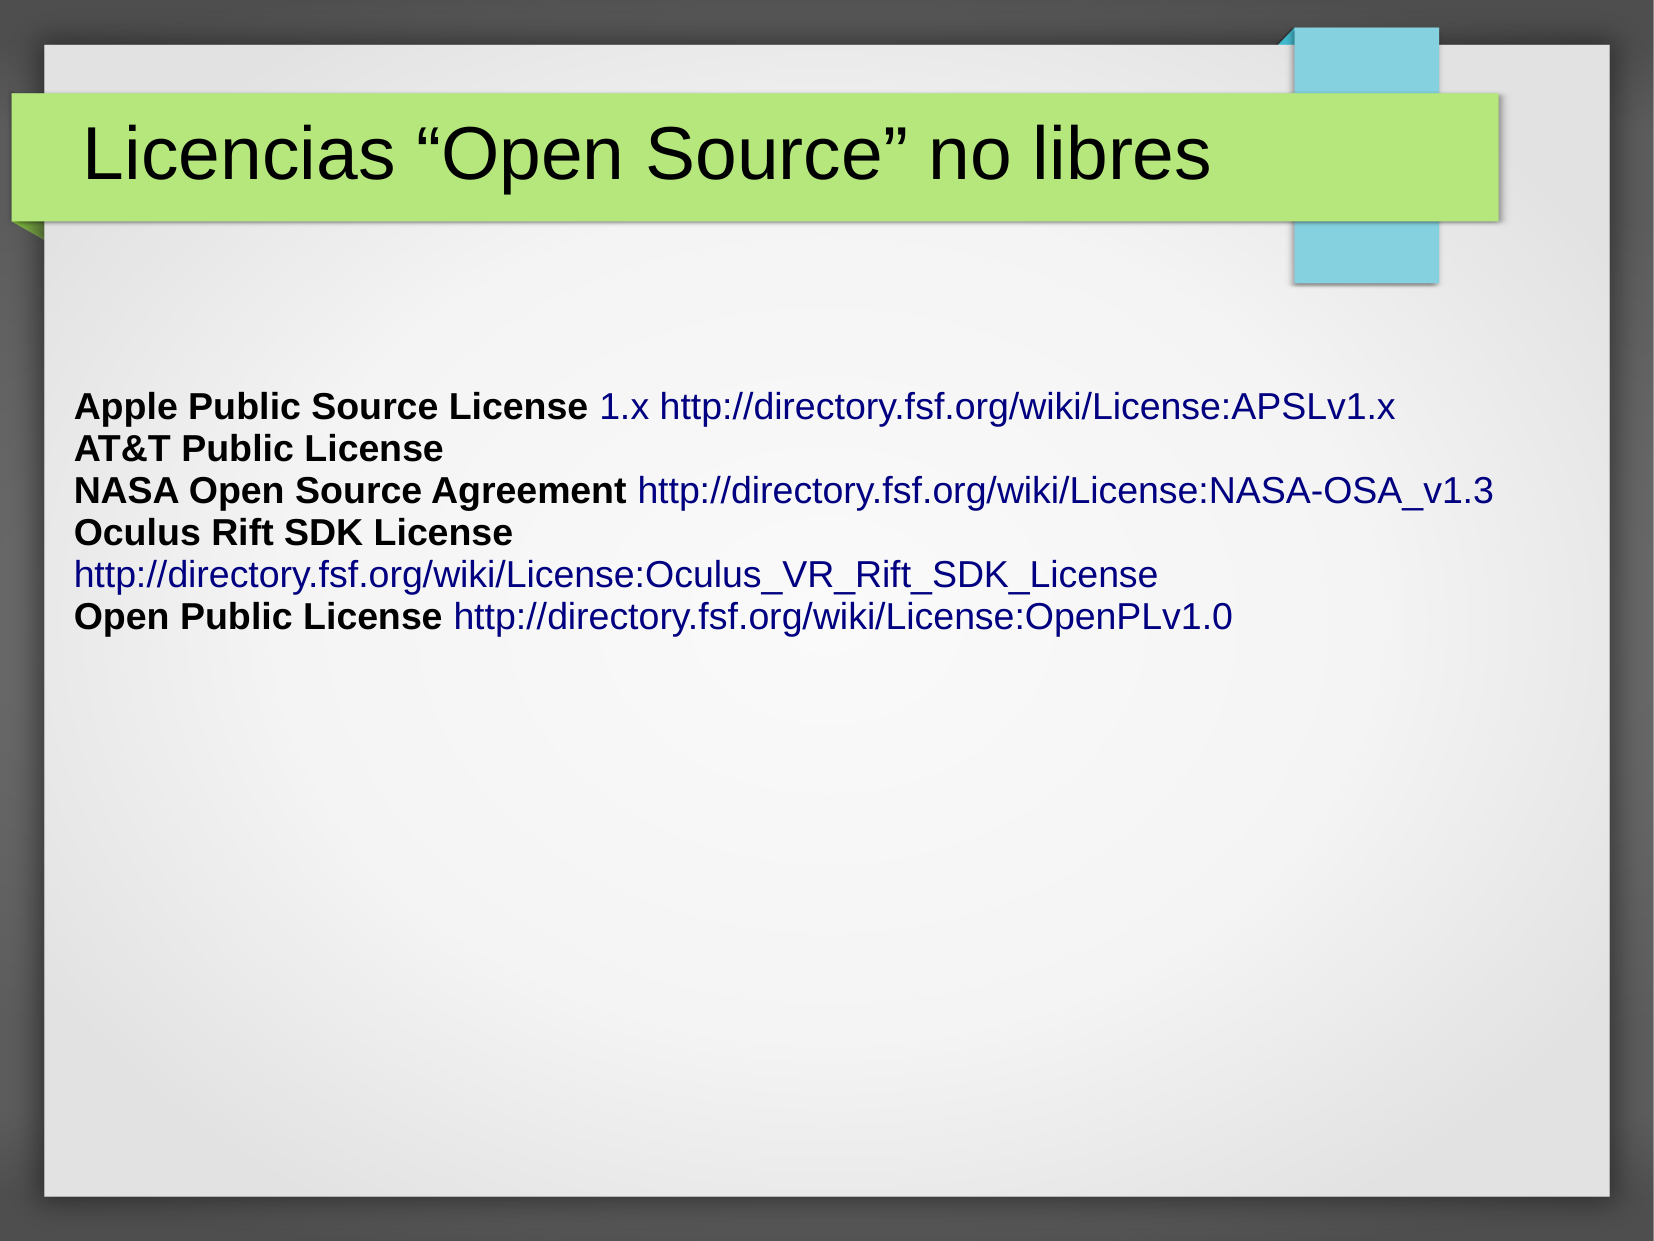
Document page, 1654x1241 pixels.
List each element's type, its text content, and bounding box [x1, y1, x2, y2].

text_box Apple Public Source License 1.x http://directory.fsf.org/wiki/License:APSLv1.x AT&T Public License NASA Open Source Agreement http://directory.fsf.org/wiki/License:NASA-OSA_v1.3 Oculus Rift SDK License http://directory.fsf.org/wiki/License:Oculus_VR_Rift_SDK_License Open Public License http://directory.fsf.org/wiki/License:OpenPLv1.0 [59, 377, 1625, 650]
picture [0, 0, 1654, 1241]
title Licencias “Open Source” no libres [82, 94, 1264, 213]
